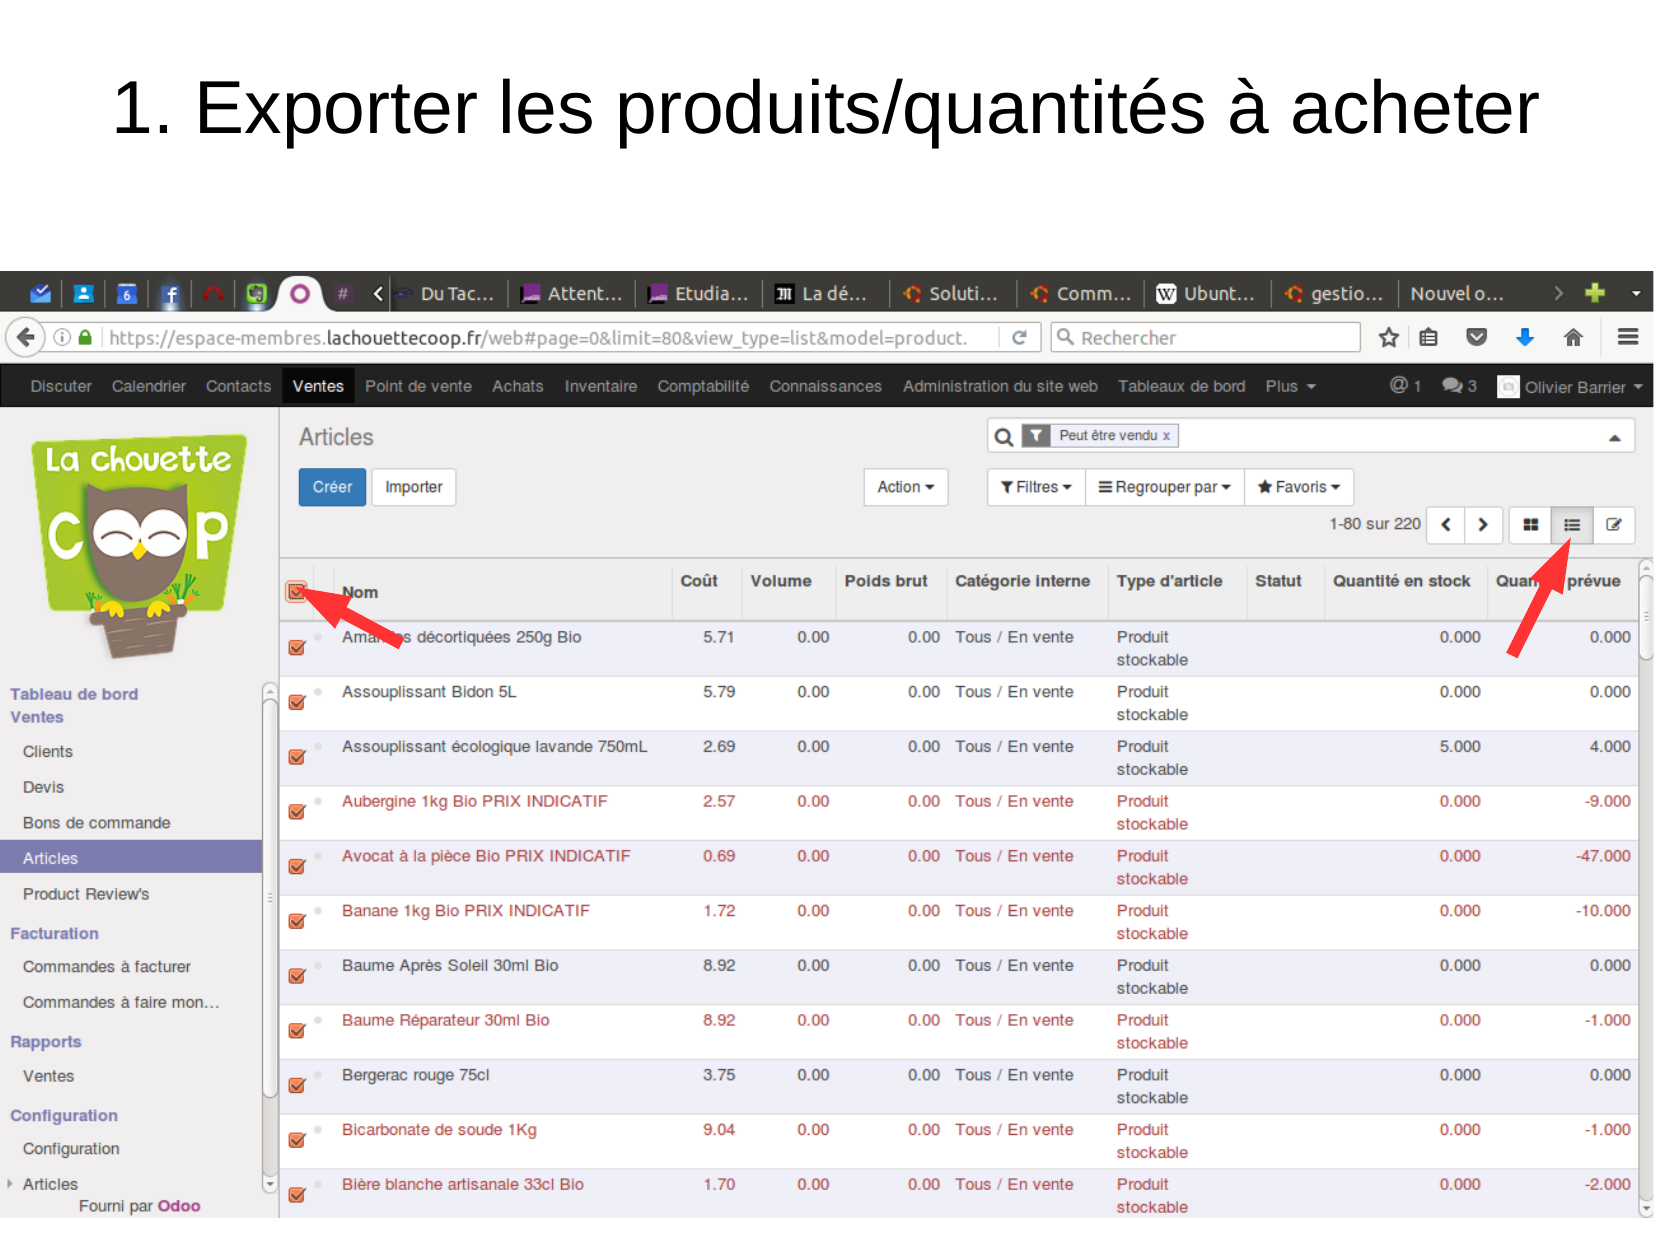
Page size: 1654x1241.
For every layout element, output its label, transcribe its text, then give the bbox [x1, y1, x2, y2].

title 1. Exporter les produits/quantités à acheter [82, 49, 1571, 166]
picture [0, 271, 1654, 1218]
